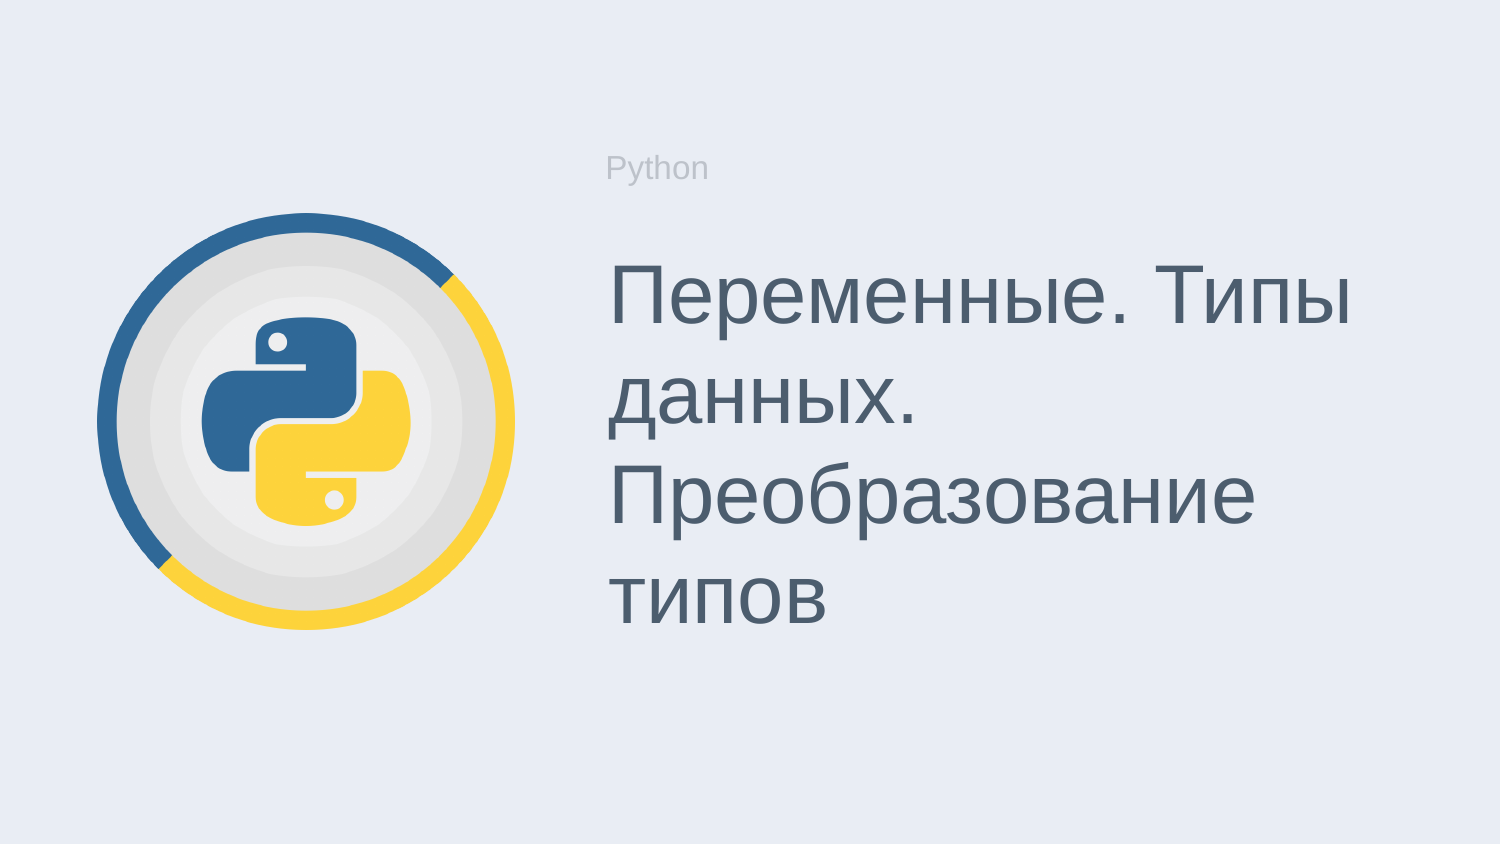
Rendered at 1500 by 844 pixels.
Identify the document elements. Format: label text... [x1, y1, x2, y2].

picture [97, 213, 515, 630]
title Python [601, 141, 1182, 188]
text_box Переменные. Типы данных. Преобразование типов [603, 235, 1423, 608]
